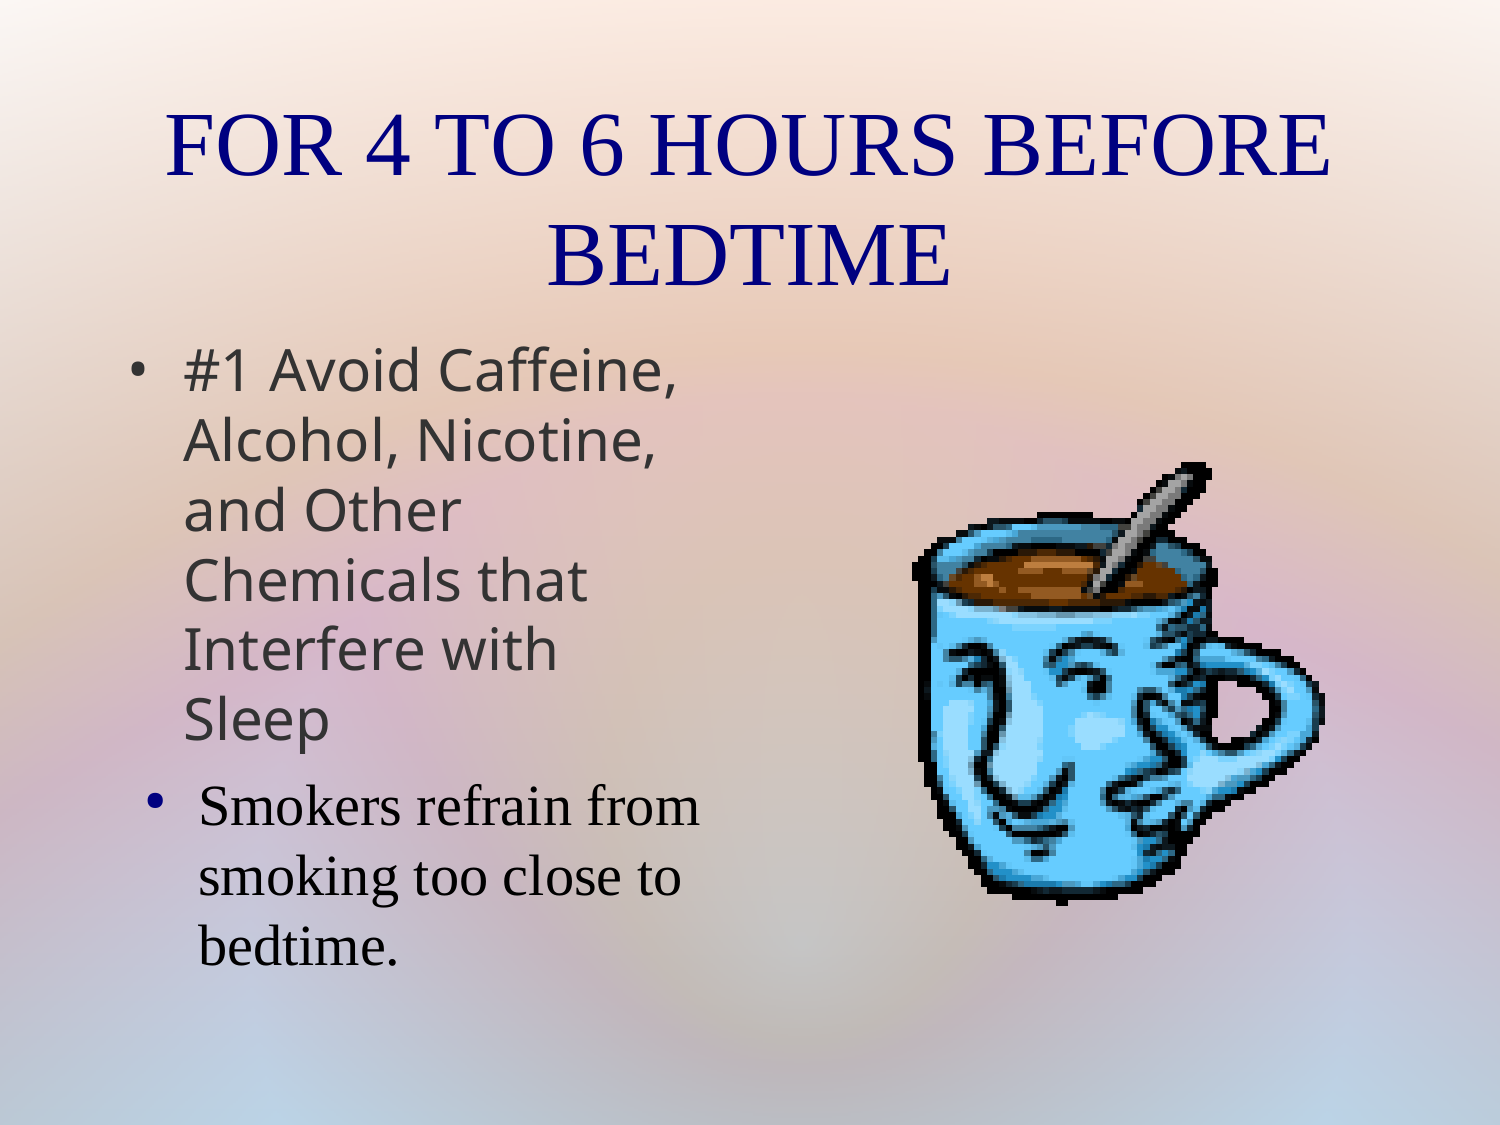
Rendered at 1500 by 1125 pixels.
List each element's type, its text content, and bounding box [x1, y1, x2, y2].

list #1 Avoid Caffeine, Alcohol, Nicotine, and Other Chemicals that Interfere with Sleep Smokers refrain from smoking too close to bedtime. [112, 324, 738, 1001]
title FOR 4 TO 6 HOURS BEFORE BEDTIME [112, 76, 1388, 312]
picture [0, 0, 1500, 1125]
